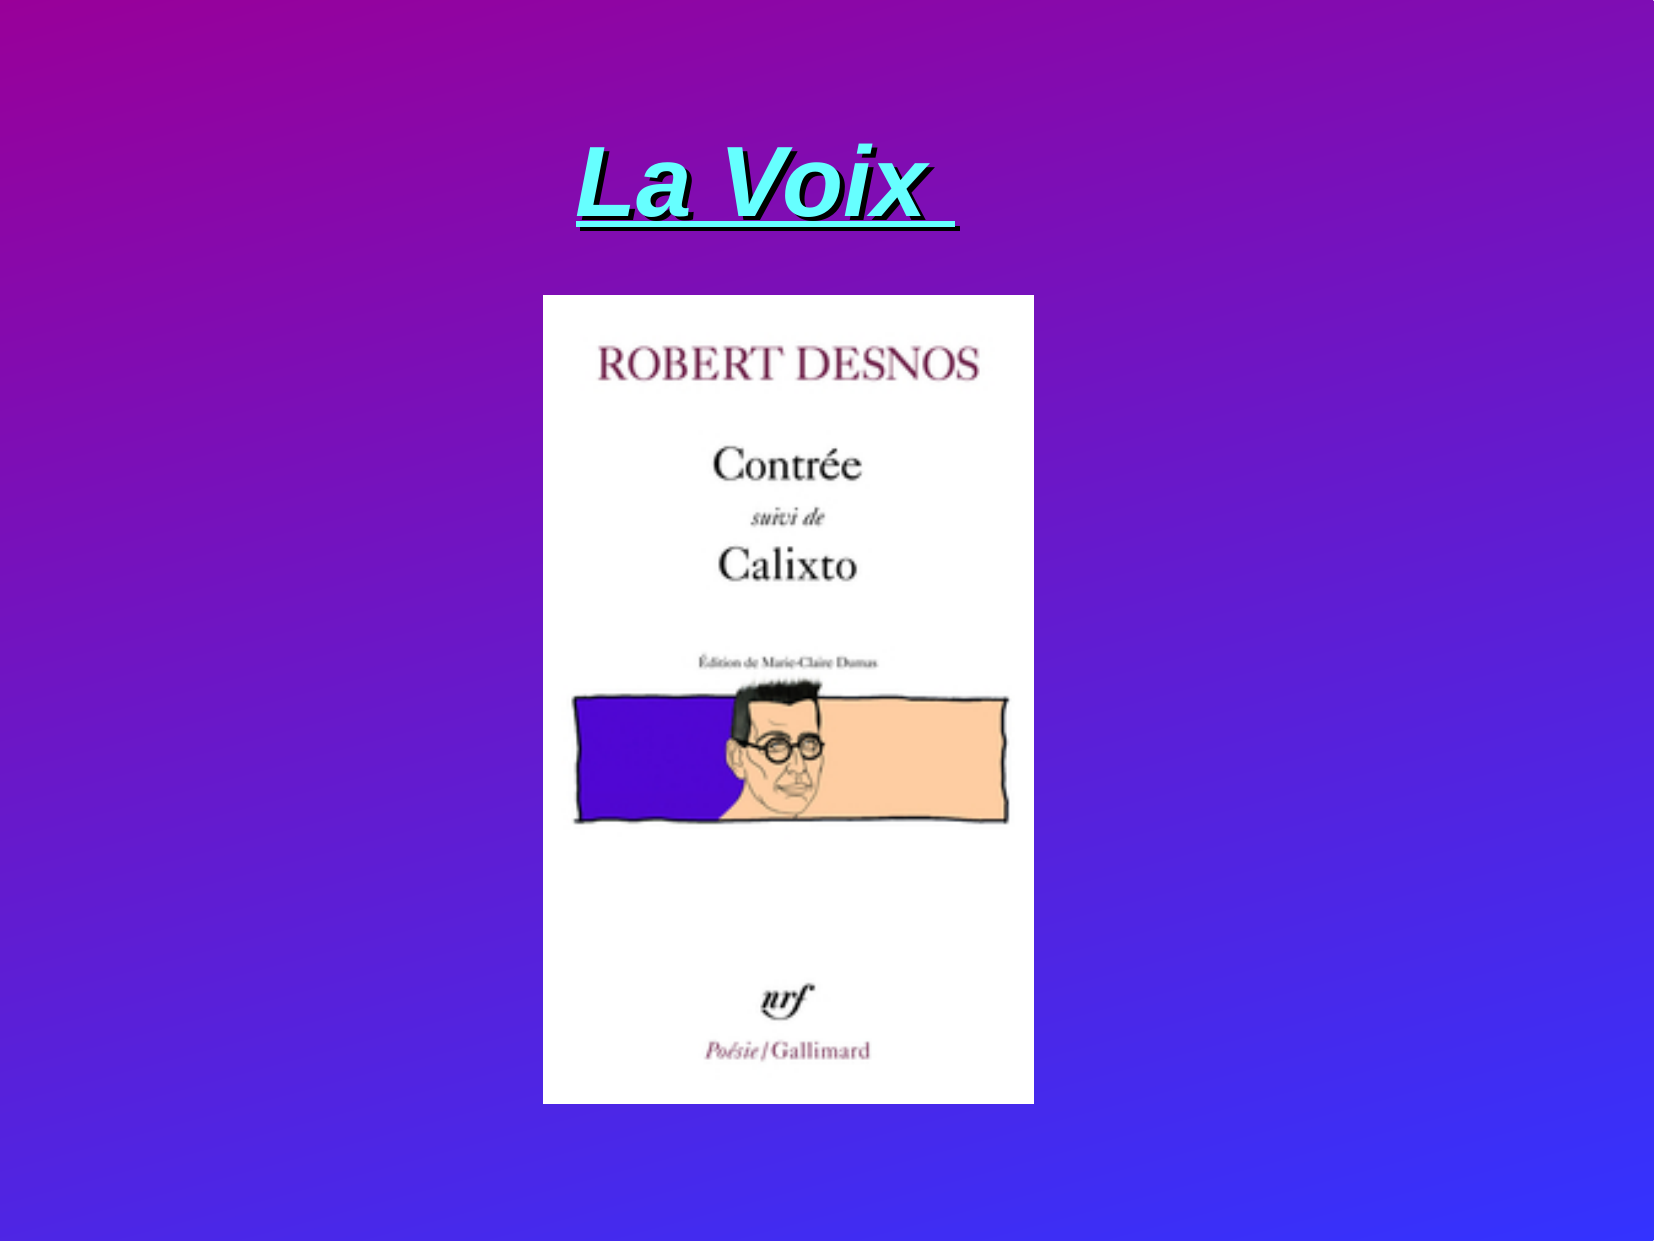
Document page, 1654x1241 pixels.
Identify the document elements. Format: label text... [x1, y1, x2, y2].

text_box La Voix [561, 118, 1241, 248]
picture [543, 295, 1034, 1104]
